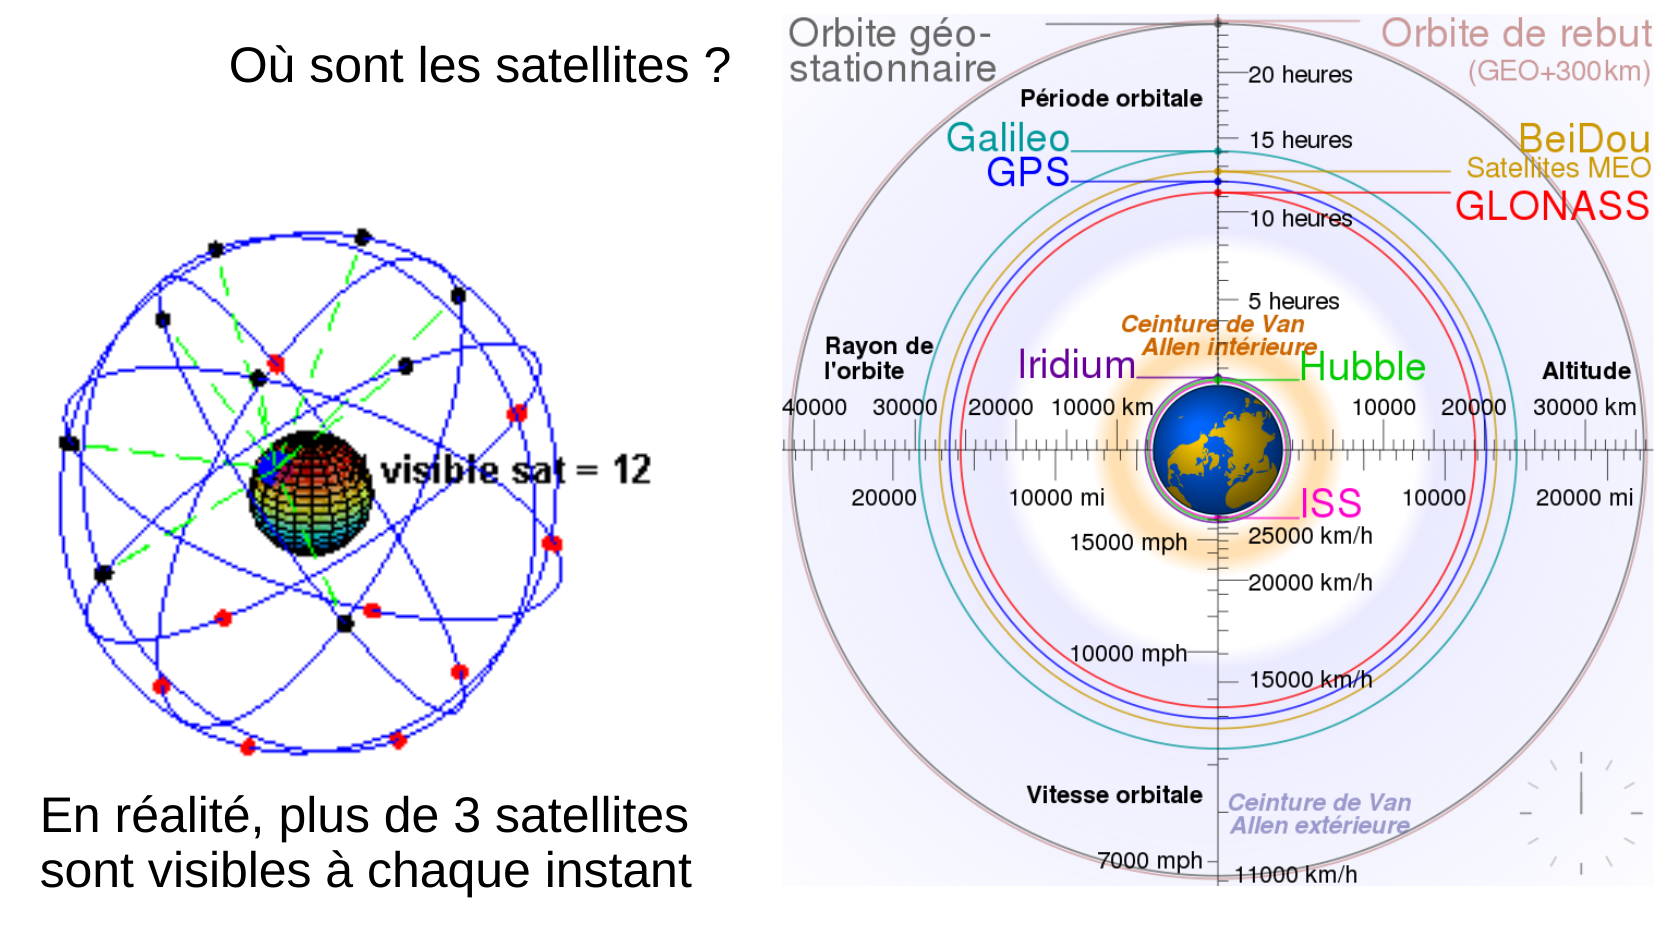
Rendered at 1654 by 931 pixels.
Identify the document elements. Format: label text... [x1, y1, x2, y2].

text_box Où sont les satellites ? [214, 29, 751, 101]
picture [782, 14, 1654, 886]
picture [25, 212, 727, 774]
text_box En réalité, plus de 3 satellites sont visibles à chaque instant [25, 779, 734, 906]
